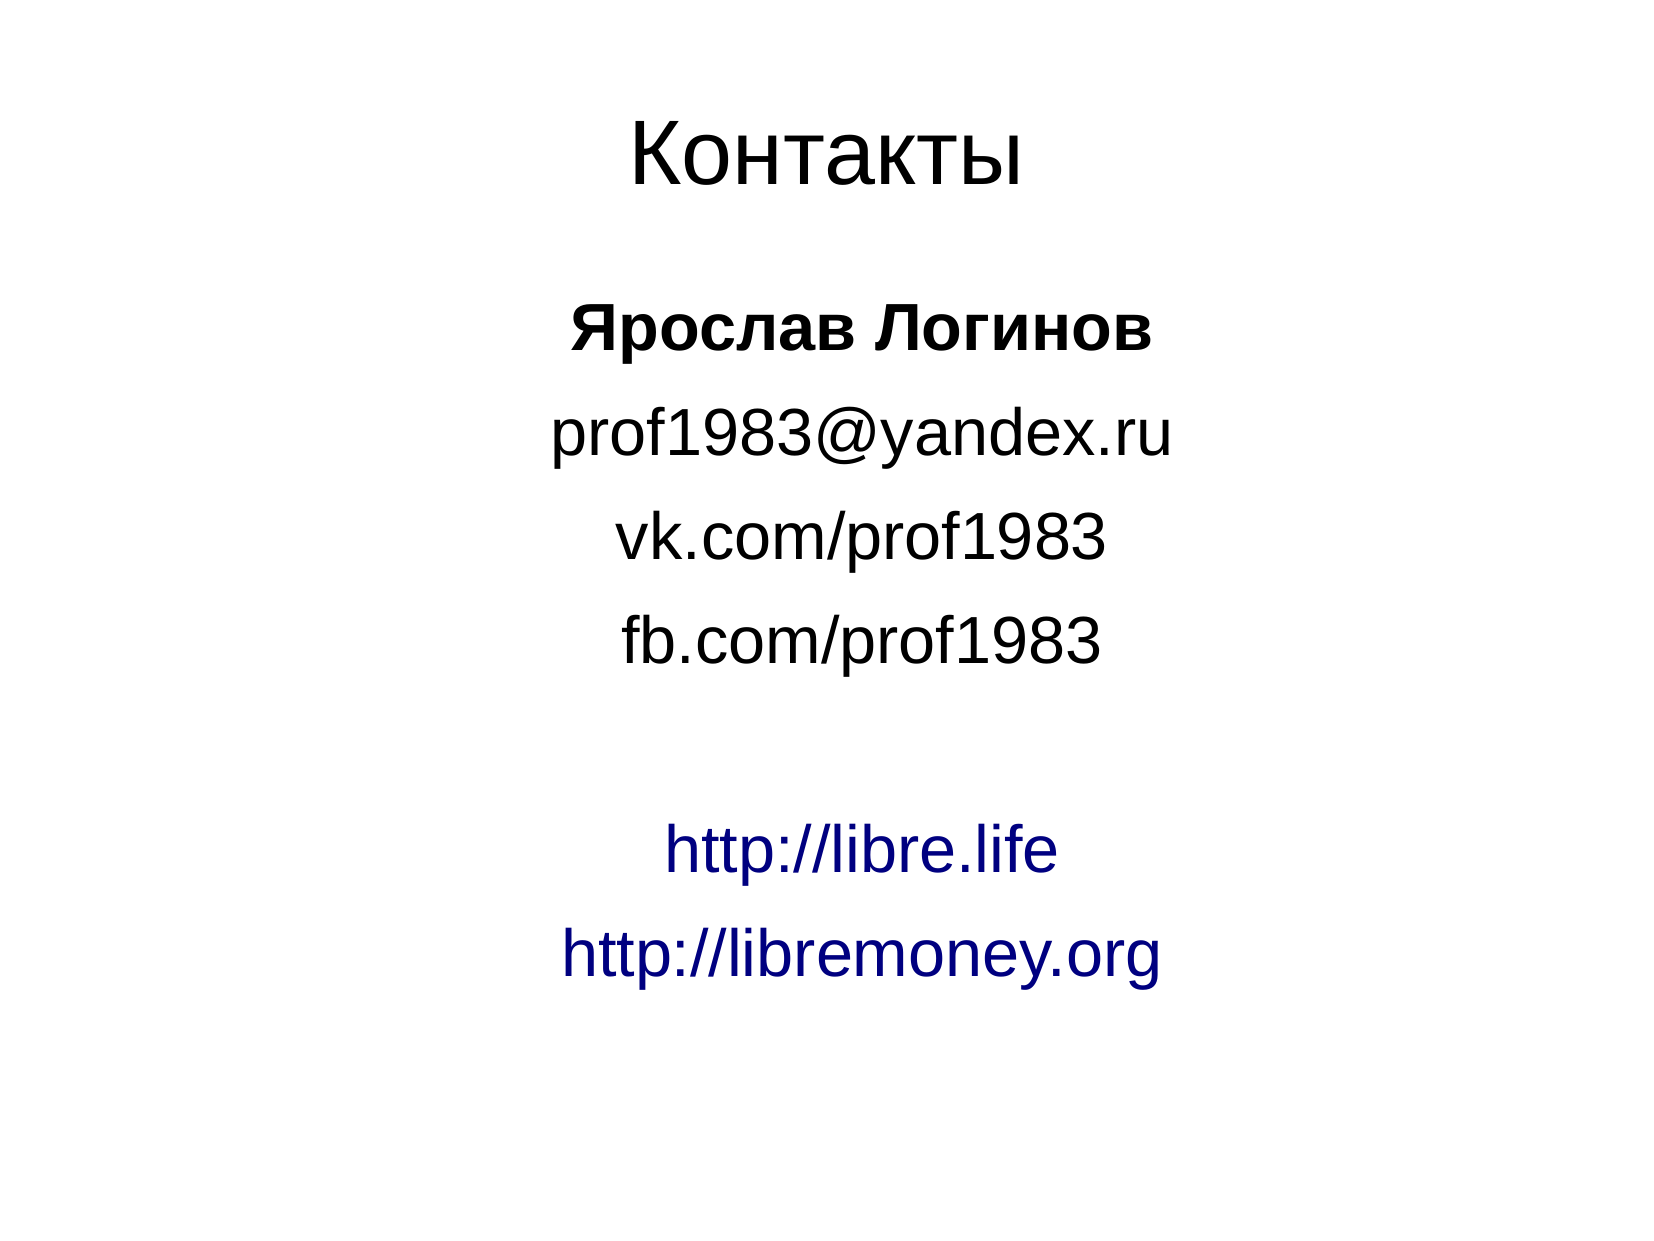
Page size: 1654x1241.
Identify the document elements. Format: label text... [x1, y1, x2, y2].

title Контакты [82, 49, 1571, 257]
list Ярослав Логинов prof1983@yandex.ru vk.com/prof1983 fb.com/prof1983 http://libre.life http://libremoney.org [82, 290, 1571, 1010]
